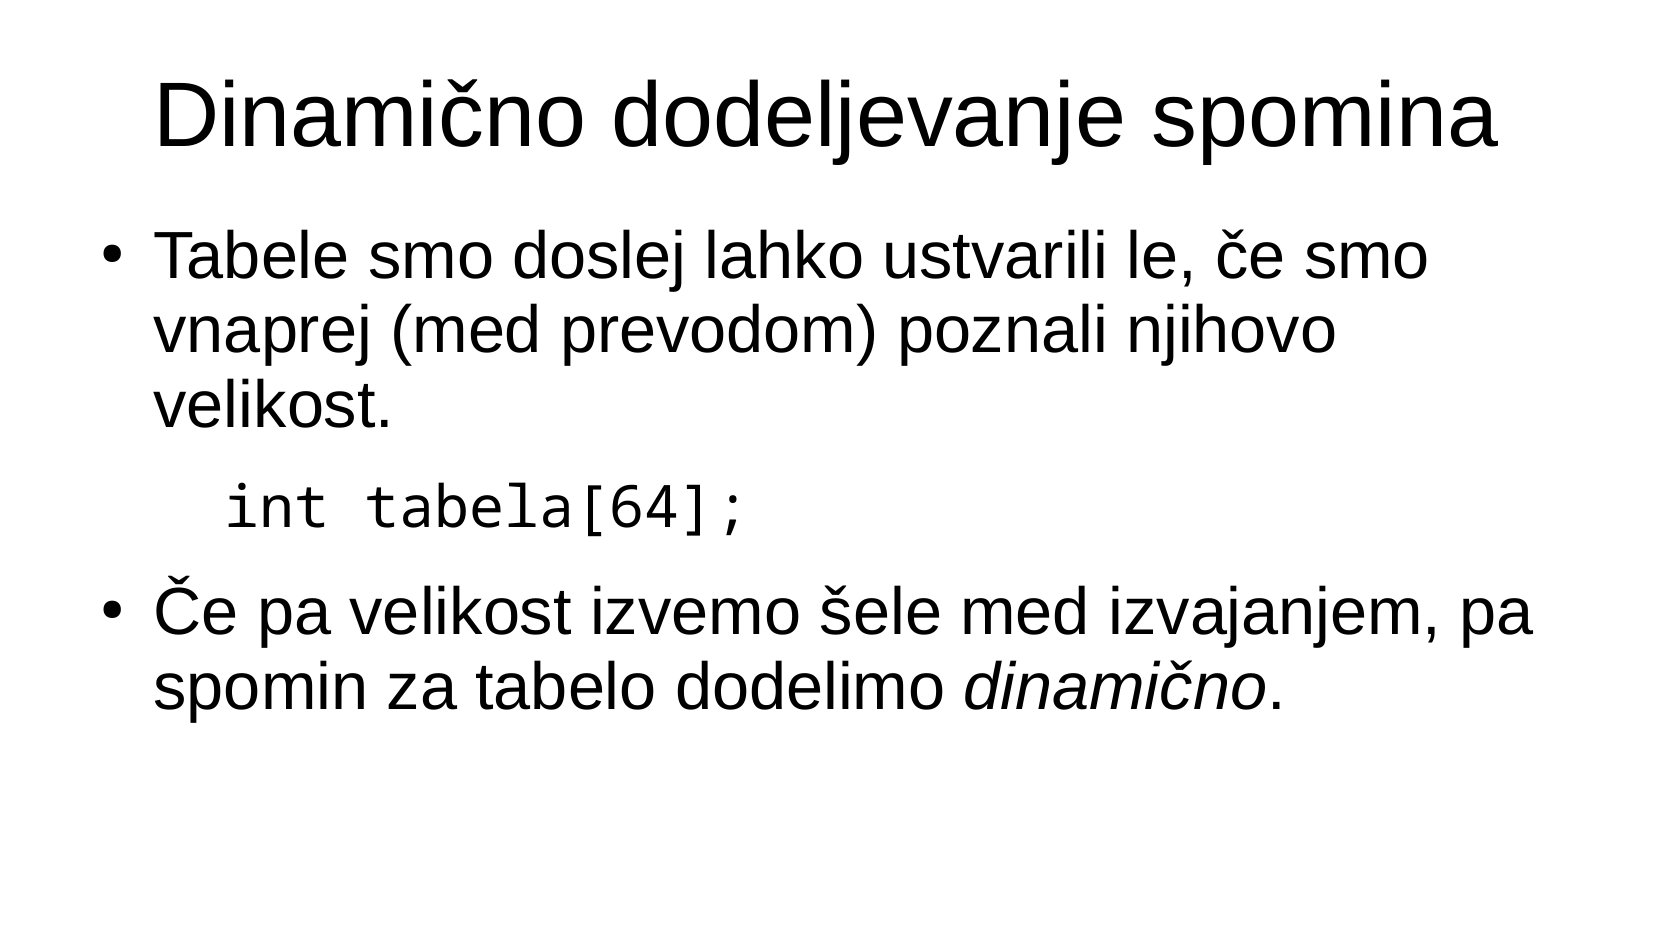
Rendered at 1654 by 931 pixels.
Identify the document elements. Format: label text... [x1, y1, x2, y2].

title Dinamično dodeljevanje spomina [82, 37, 1571, 193]
list Tabele smo doslej lahko ustvarili le, če smo vnaprej (med prevodom) poznali njihovo velikost. int tabela[64]; Če pa velikost izvemo šele med izvajanjem, pa spomin za tabelo dodelimo dinamično. [82, 217, 1571, 758]
